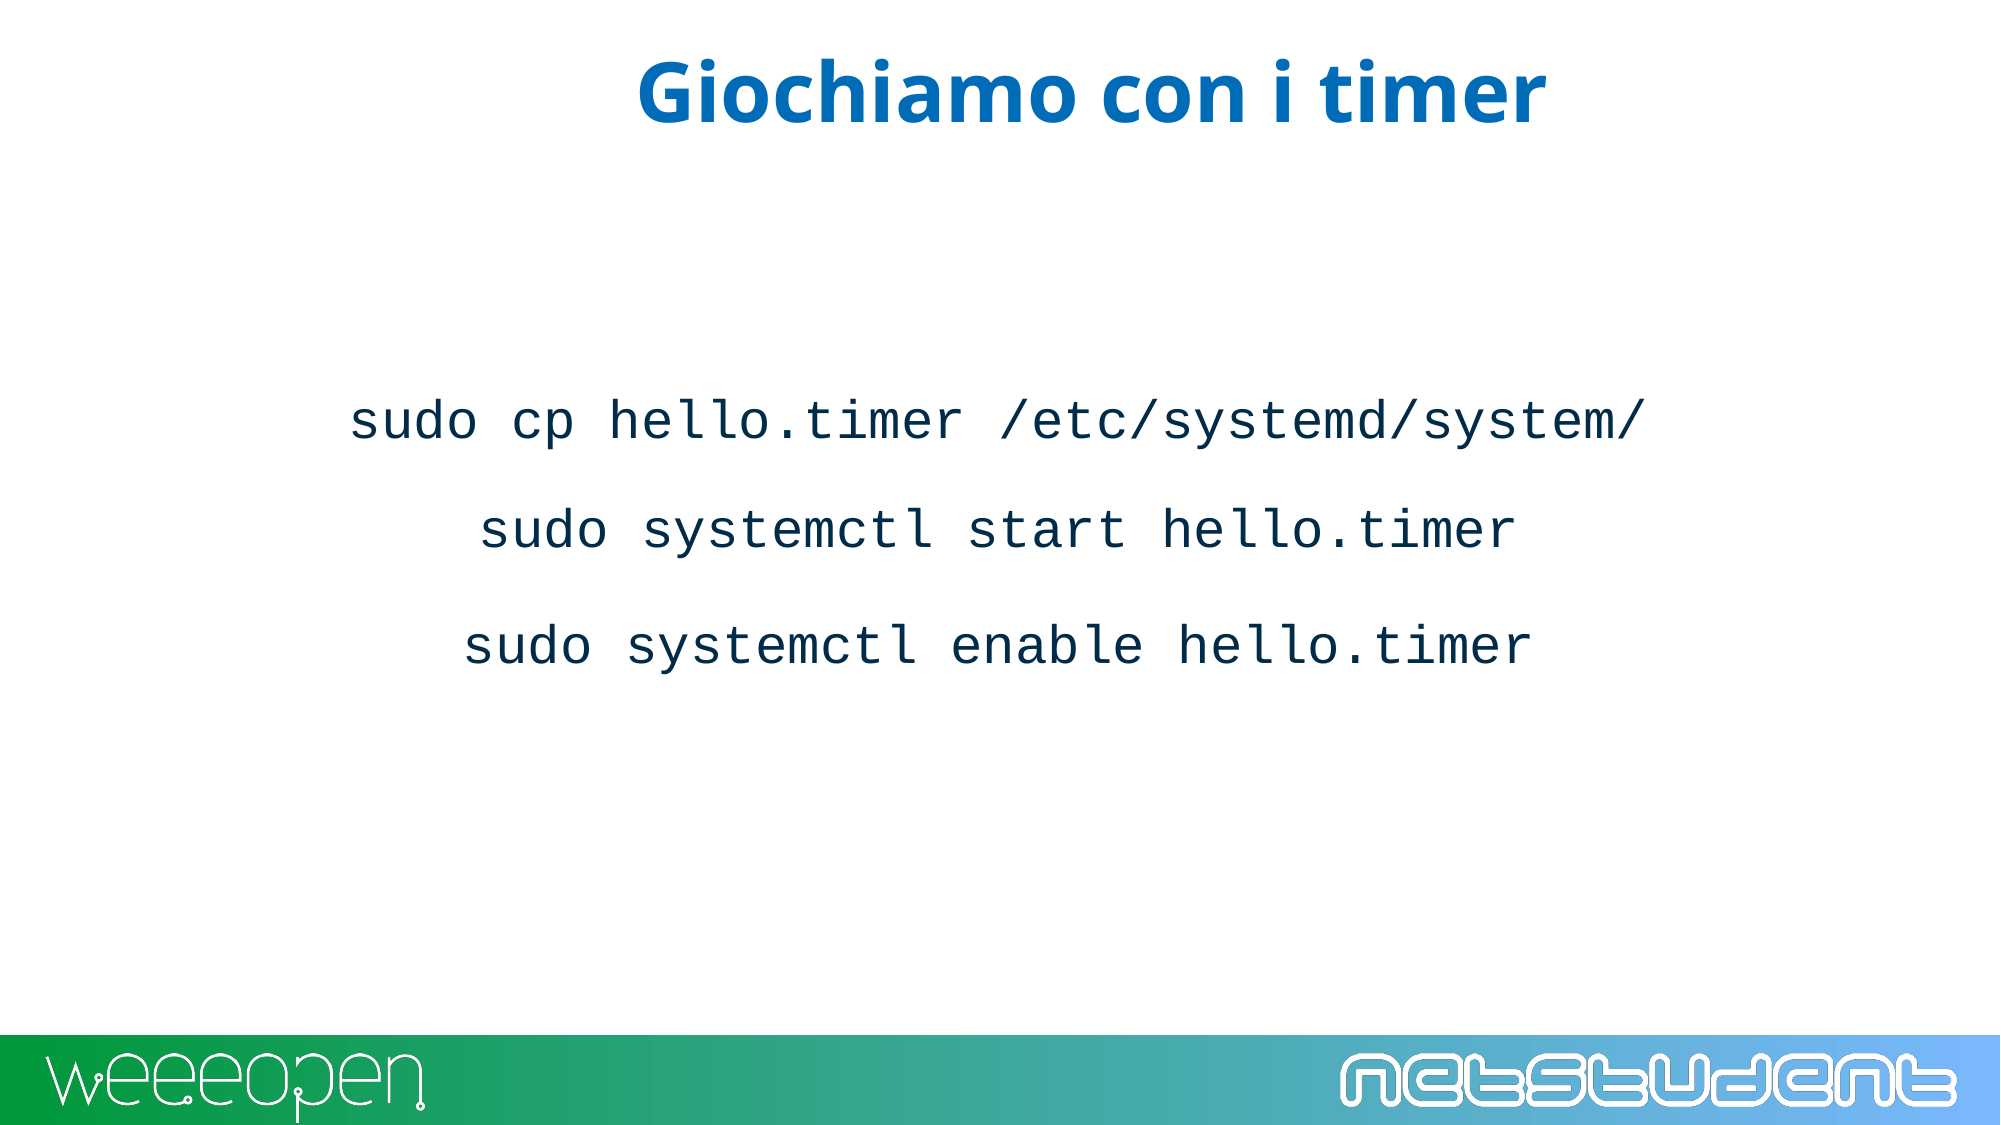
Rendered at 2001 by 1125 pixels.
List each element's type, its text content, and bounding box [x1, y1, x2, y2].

text_box sudo cp hello.timer /etc/systemd/system/ [348, 393, 1652, 456]
text_box sudo systemctl start hello.timer [479, 502, 1521, 564]
picture [1340, 1053, 1957, 1107]
picture [45, 1053, 425, 1123]
text_box Giochiamo con i timer [635, 33, 1365, 139]
text_box sudo systemctl enable hello.timer [462, 618, 1538, 681]
text_box [0, 0, 2000, 1125]
